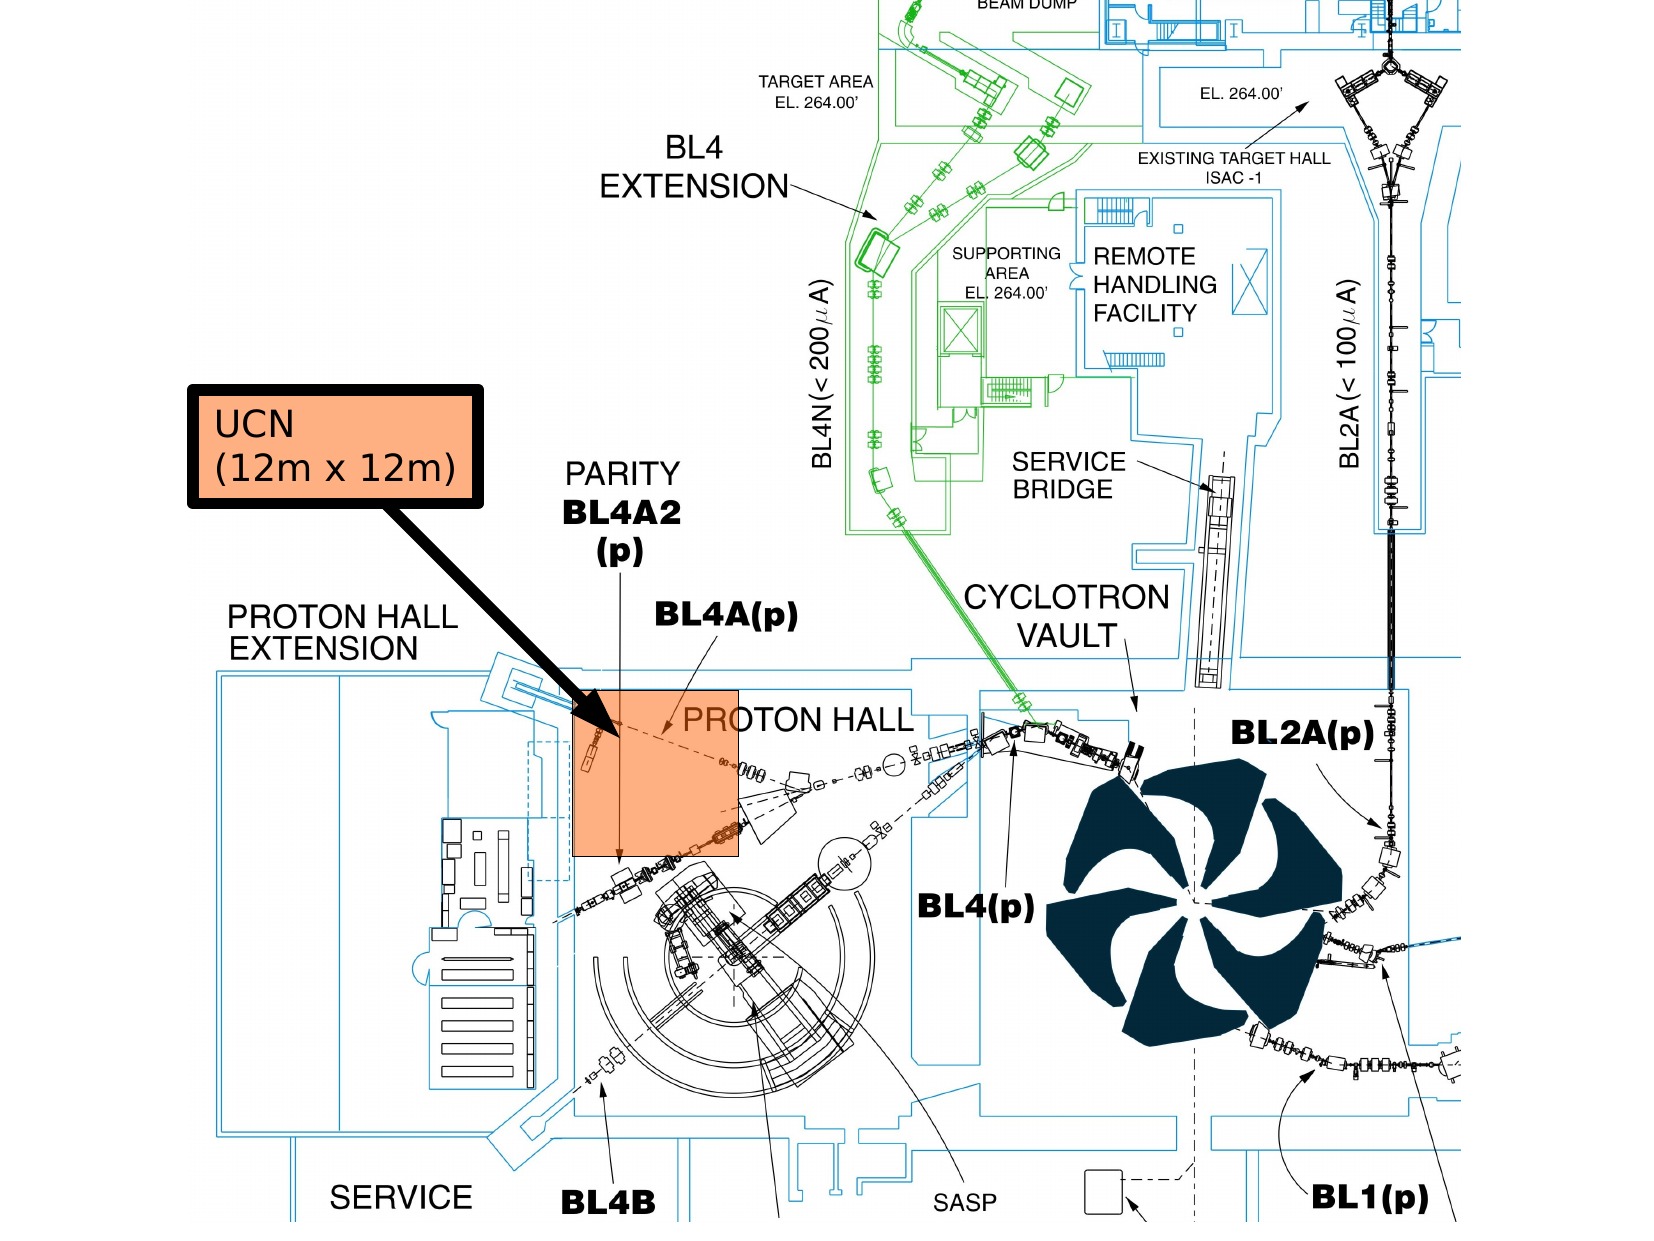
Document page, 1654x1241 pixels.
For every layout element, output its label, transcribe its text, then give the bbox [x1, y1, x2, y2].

text_box [582, 690, 592, 695]
text_box [572, 690, 739, 857]
text_box [572, 700, 577, 710]
picture [186, 0, 1461, 1222]
text_box UCN (12m x 12m) [192, 389, 474, 504]
